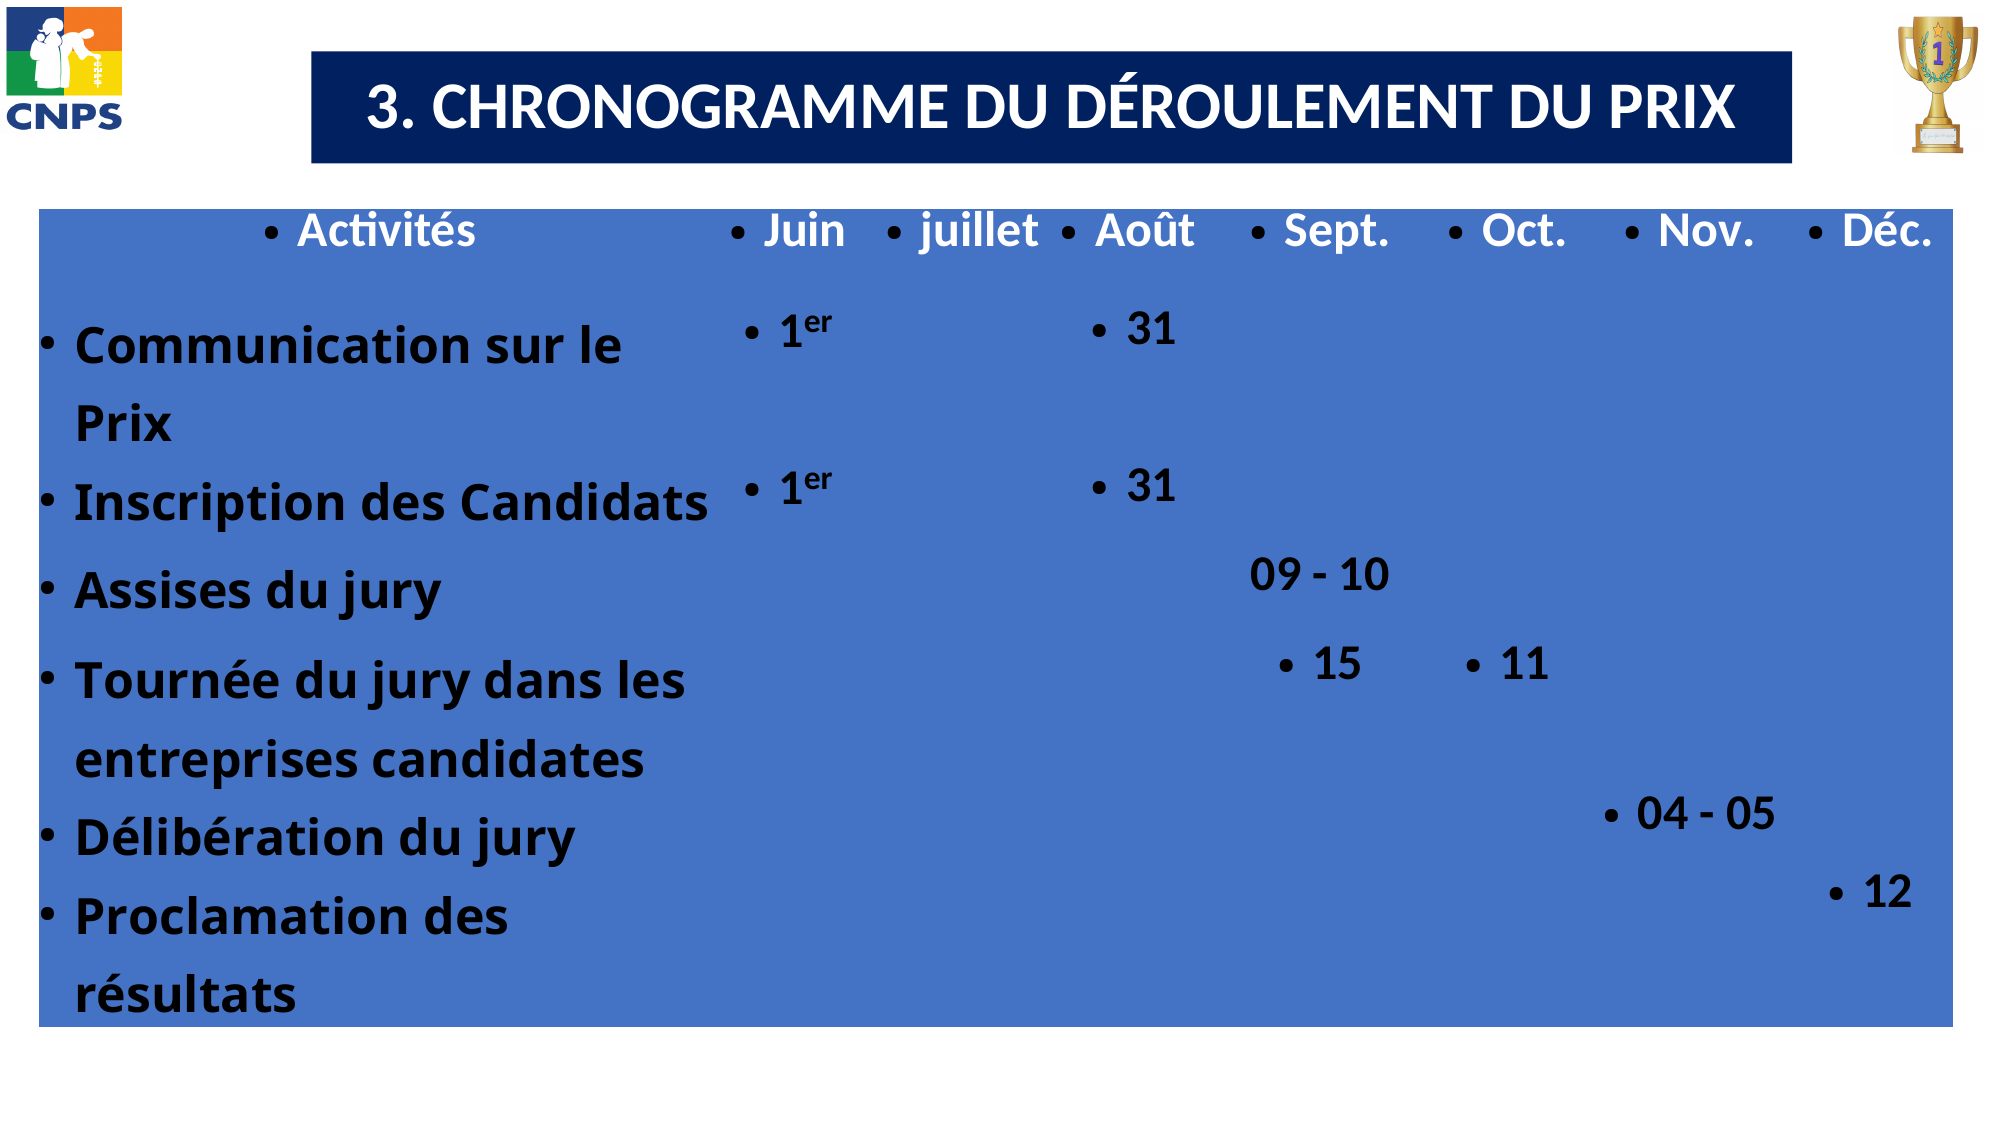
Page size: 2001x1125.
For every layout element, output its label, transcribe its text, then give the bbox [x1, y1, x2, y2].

table_cell [1423, 870, 1592, 1027]
table_cell [1592, 870, 1787, 1027]
table_cell [1218, 300, 1423, 457]
table_cell [1423, 792, 1592, 870]
table_cell 09 - 10 [1218, 545, 1423, 635]
table_header Nov. [1592, 209, 1787, 300]
table_cell [1423, 300, 1592, 457]
table_cell [876, 545, 1049, 635]
table_cell Inscription des Candidats [39, 457, 711, 545]
title 3. CHRONOGRAMME DU DÉROULEMENT DU PRIX [311, 51, 1793, 164]
table_cell [1423, 457, 1592, 545]
table_cell [1592, 545, 1787, 635]
picture [1891, 10, 1985, 157]
table_cell [1787, 792, 1953, 870]
picture [0, 3, 125, 133]
table_cell [1218, 792, 1423, 870]
table_header Sept. [1218, 209, 1423, 300]
table_cell 15 [1218, 635, 1423, 792]
table_header juillet [876, 209, 1049, 300]
table_cell [711, 545, 876, 635]
table_cell [876, 792, 1049, 870]
table_cell [1787, 457, 1953, 545]
table_header Juin [711, 209, 876, 300]
table_cell [876, 457, 1049, 545]
table_cell 11 [1423, 635, 1592, 792]
table_cell 1er [711, 457, 876, 545]
table_cell [711, 792, 876, 870]
table_cell [1049, 792, 1218, 870]
table_header Déc. [1787, 209, 1953, 300]
table_cell [1423, 545, 1592, 635]
table_cell [1049, 545, 1218, 635]
table_cell Proclamation des résultats [39, 870, 711, 1027]
table_cell [711, 870, 876, 1027]
table_cell [1218, 870, 1423, 1027]
table_cell [1592, 457, 1787, 545]
table_cell Communication sur le Prix [39, 300, 711, 457]
table_cell Tournée du jury dans les entreprises candidates [39, 635, 711, 792]
table_cell [1787, 545, 1953, 635]
table_cell [1787, 300, 1953, 457]
table_cell [1218, 457, 1423, 545]
table_cell [876, 635, 1049, 792]
table_cell [1592, 300, 1787, 457]
table_cell [876, 300, 1049, 457]
table_cell 04 - 05 [1592, 792, 1787, 870]
table_header Activités [39, 209, 711, 300]
table_cell [1592, 635, 1787, 792]
table_cell [876, 870, 1049, 1027]
table_cell [1049, 870, 1218, 1027]
table_cell Assises du jury [39, 545, 711, 635]
table_cell [711, 635, 876, 792]
table_cell 31 [1049, 457, 1218, 545]
table_cell 12 [1787, 870, 1953, 1027]
table_cell 31 [1049, 300, 1218, 457]
table_cell 1er [711, 300, 876, 457]
table_header Oct. [1423, 209, 1592, 300]
table_header Août [1049, 209, 1218, 300]
table_cell [1049, 635, 1218, 792]
table_cell [1787, 635, 1953, 792]
table_cell Délibération du jury [39, 792, 711, 870]
